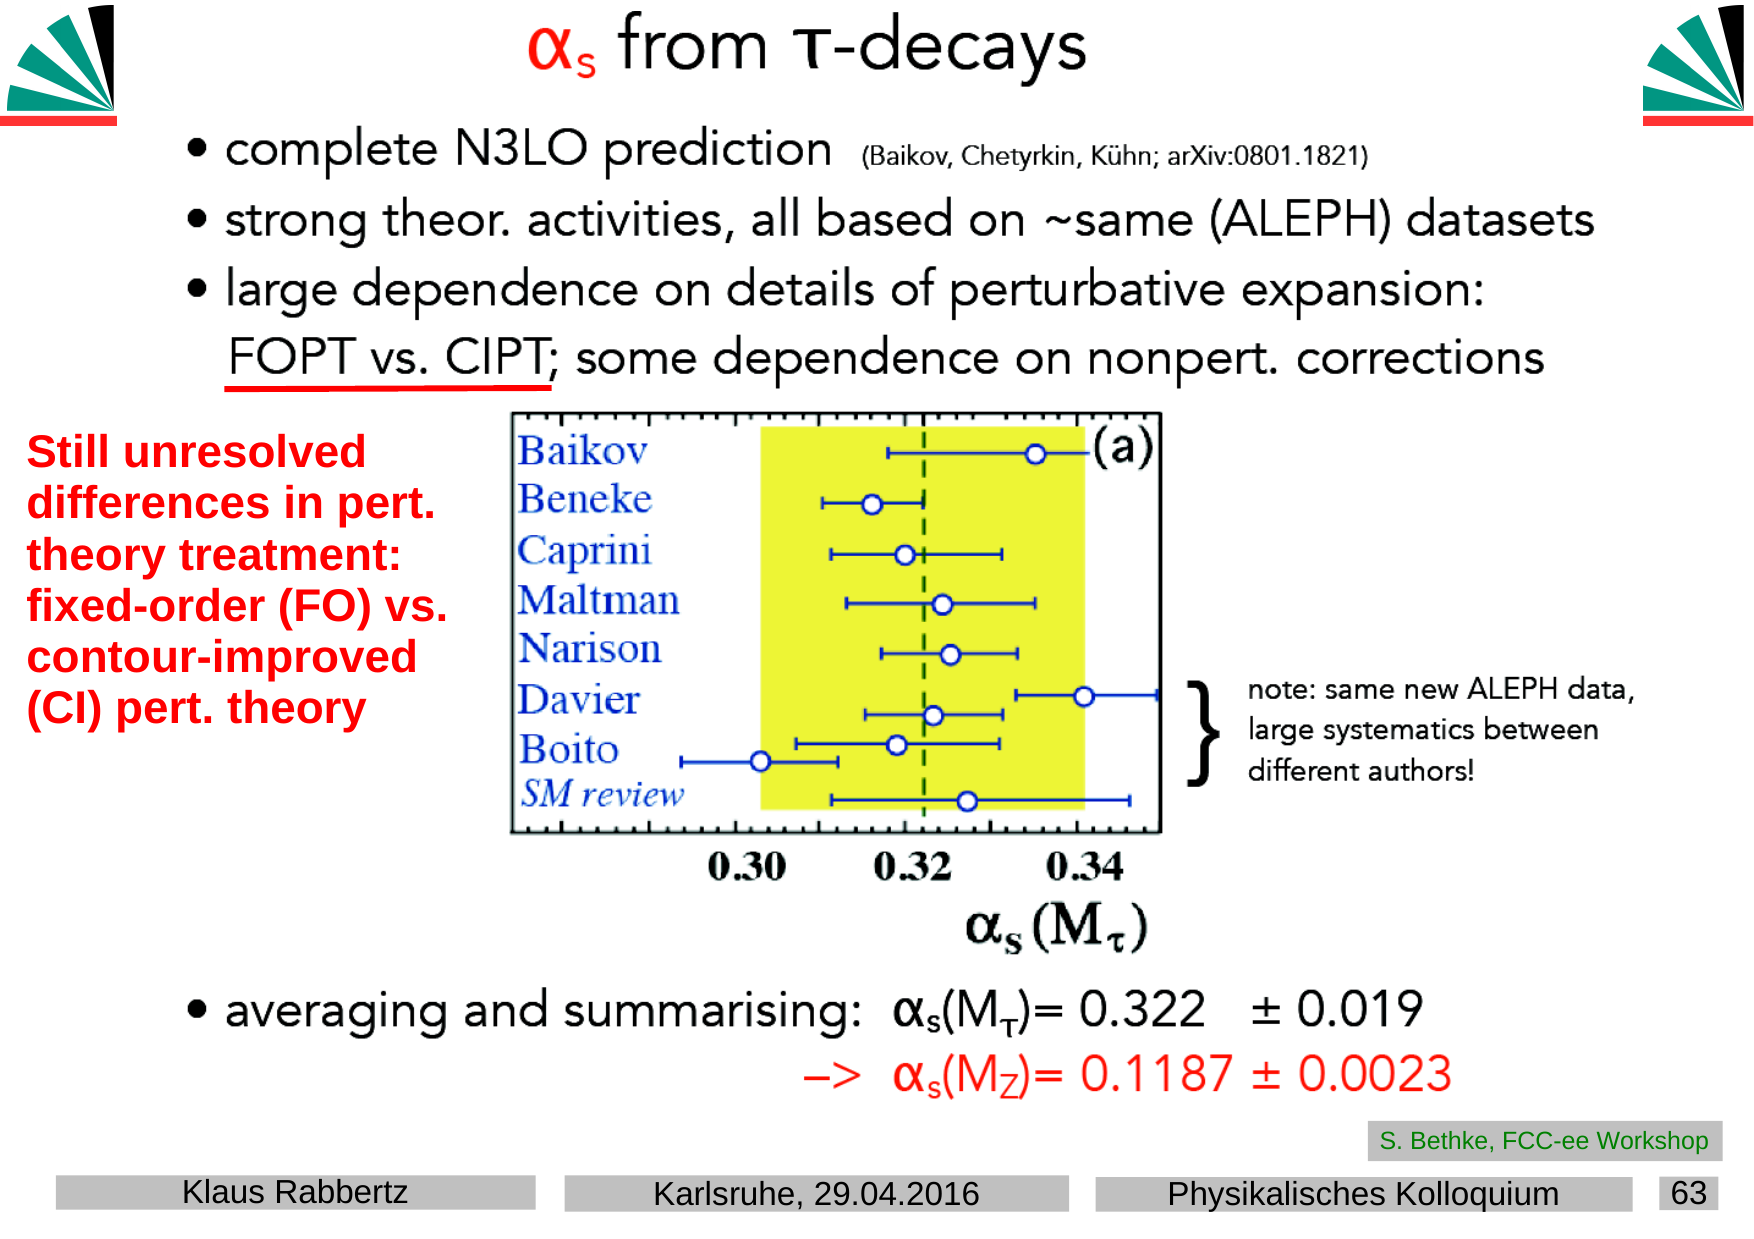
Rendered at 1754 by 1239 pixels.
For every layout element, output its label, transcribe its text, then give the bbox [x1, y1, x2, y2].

text_box S. Bethke, FCC-ee Workshop [1367, 1120, 1723, 1162]
picture [7, 5, 114, 112]
text_box Still unresolved differences in pert. theory treatment: fixed-order (FO) vs. contour-improved (CI) pert. theory [14, 420, 479, 740]
picture [117, 5, 1744, 1101]
